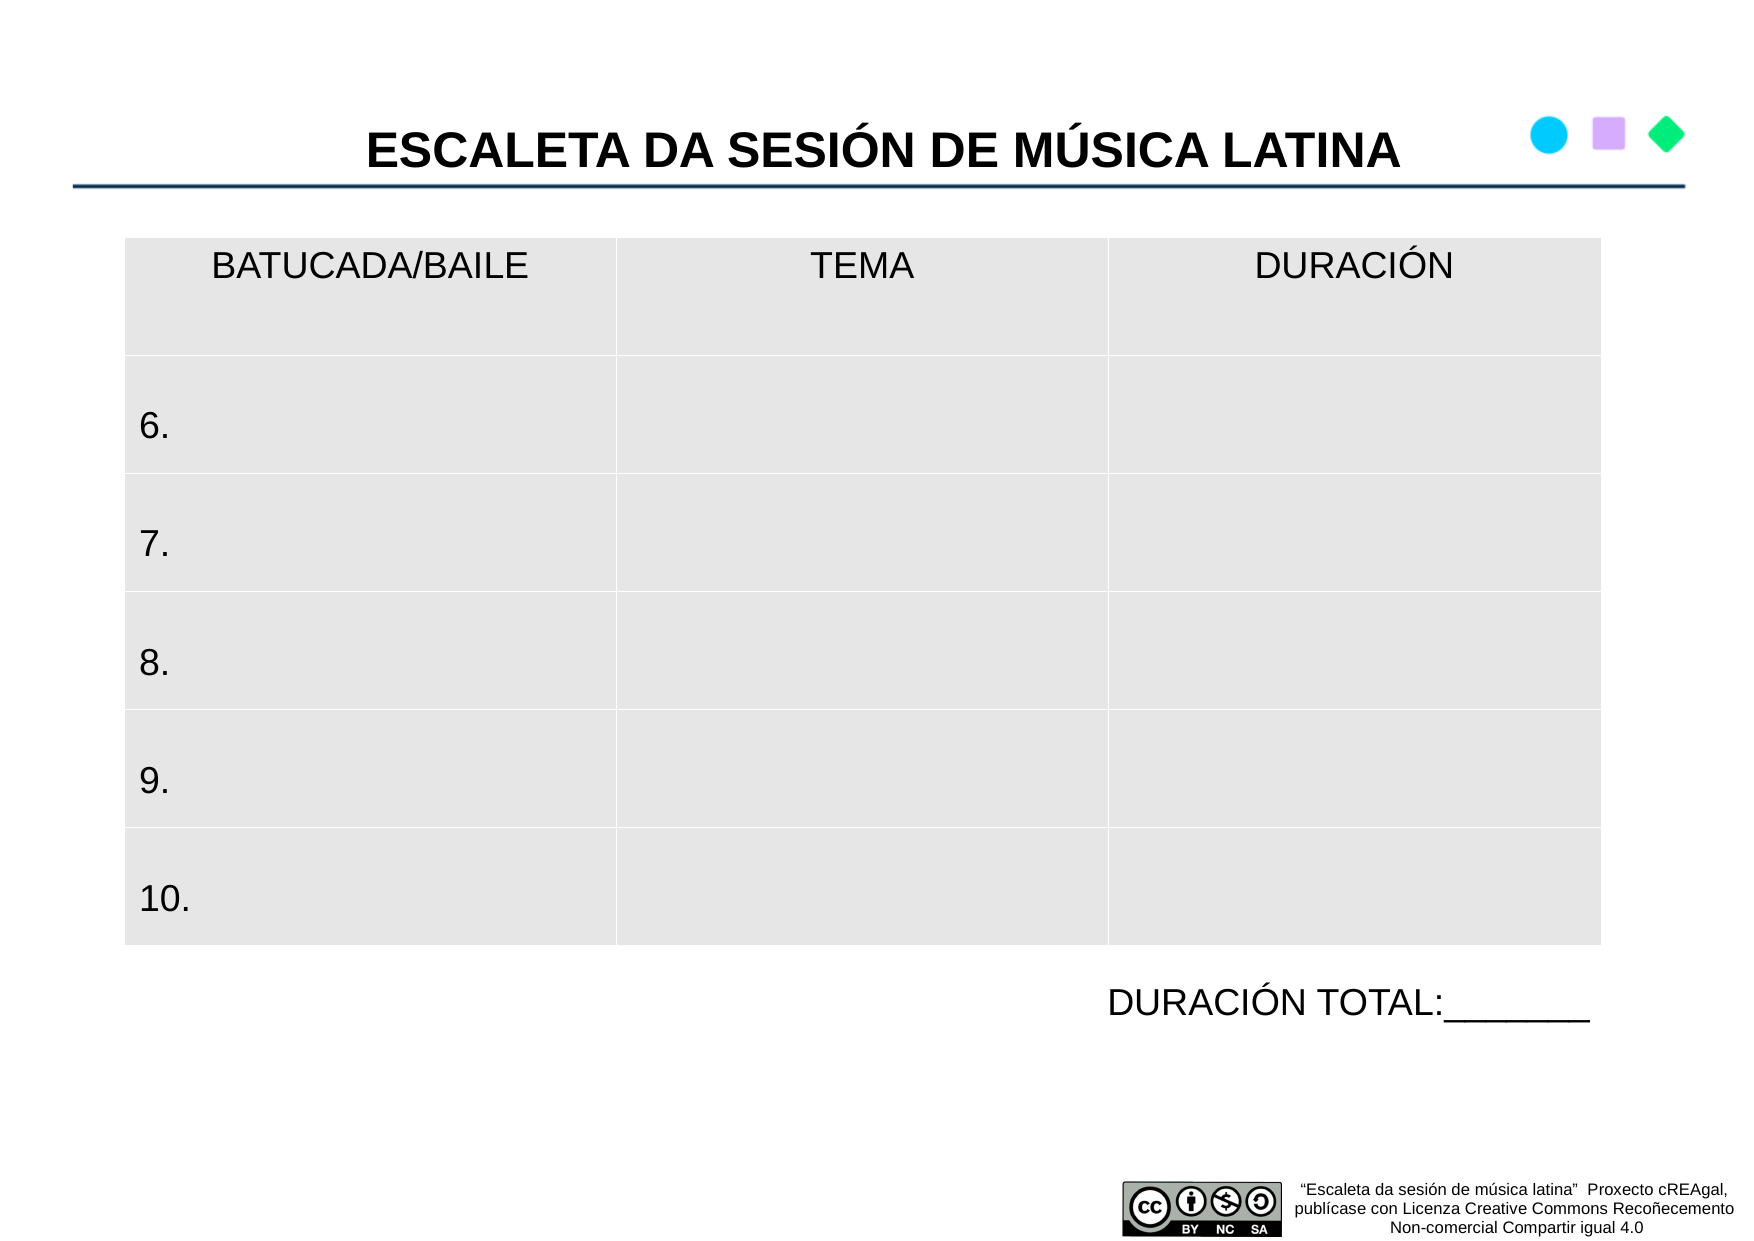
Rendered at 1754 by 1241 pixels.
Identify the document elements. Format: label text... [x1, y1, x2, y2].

table_cell 9. [125, 710, 616, 827]
table_cell [1109, 474, 1601, 591]
table_cell [617, 828, 1108, 945]
table_header DURACIÓN [1109, 238, 1601, 355]
table_cell [1109, 828, 1601, 945]
table_cell [1109, 592, 1601, 709]
text_box “Escaleta da sesión de música latina” Proxecto cREAgal, publícase con Licenza Creative Commons Recoñecemento Non-comercial Compartir igual 4.0 [1278, 1172, 1752, 1241]
table_cell [617, 710, 1108, 827]
table_header BATUCADA/BAILE [125, 238, 616, 355]
picture [59, 88, 1695, 211]
table_cell [617, 592, 1108, 709]
table_cell 8. [125, 592, 616, 709]
table_header TEMA [617, 238, 1108, 355]
table_cell [1109, 356, 1601, 473]
table_cell 7. [125, 474, 616, 591]
text_box DURACIÓN TOTAL:_______ [1092, 974, 1625, 1074]
table_cell [1109, 710, 1601, 827]
table_cell [617, 474, 1108, 591]
picture [1122, 1181, 1282, 1237]
table_cell [617, 356, 1108, 473]
table_cell 10. [125, 828, 616, 945]
table_cell 6. [125, 356, 616, 473]
